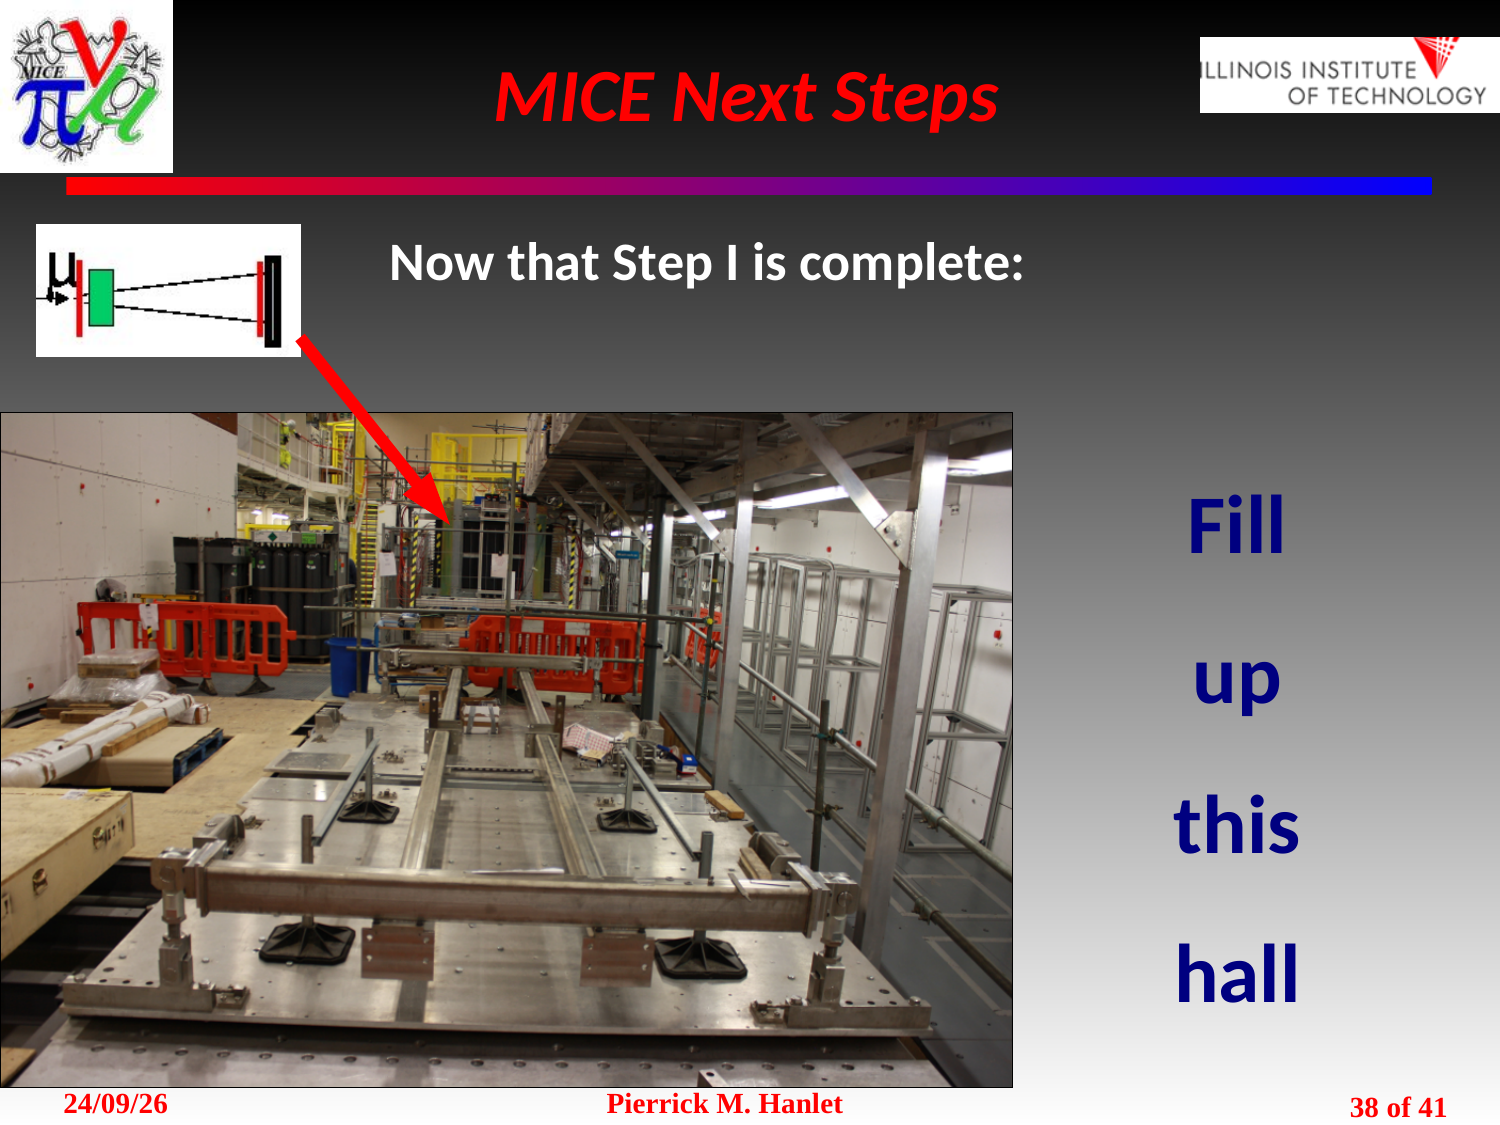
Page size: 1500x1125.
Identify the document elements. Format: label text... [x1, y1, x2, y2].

picture [36, 224, 301, 357]
picture [1259, 37, 1500, 113]
title MICE Next Steps [234, 32, 1259, 157]
text_box Fill up this hall [1012, 412, 1463, 1028]
picture [0, 0, 173, 173]
text_box Now that Step I is complete: [375, 224, 1276, 301]
picture [0, 412, 1013, 1088]
